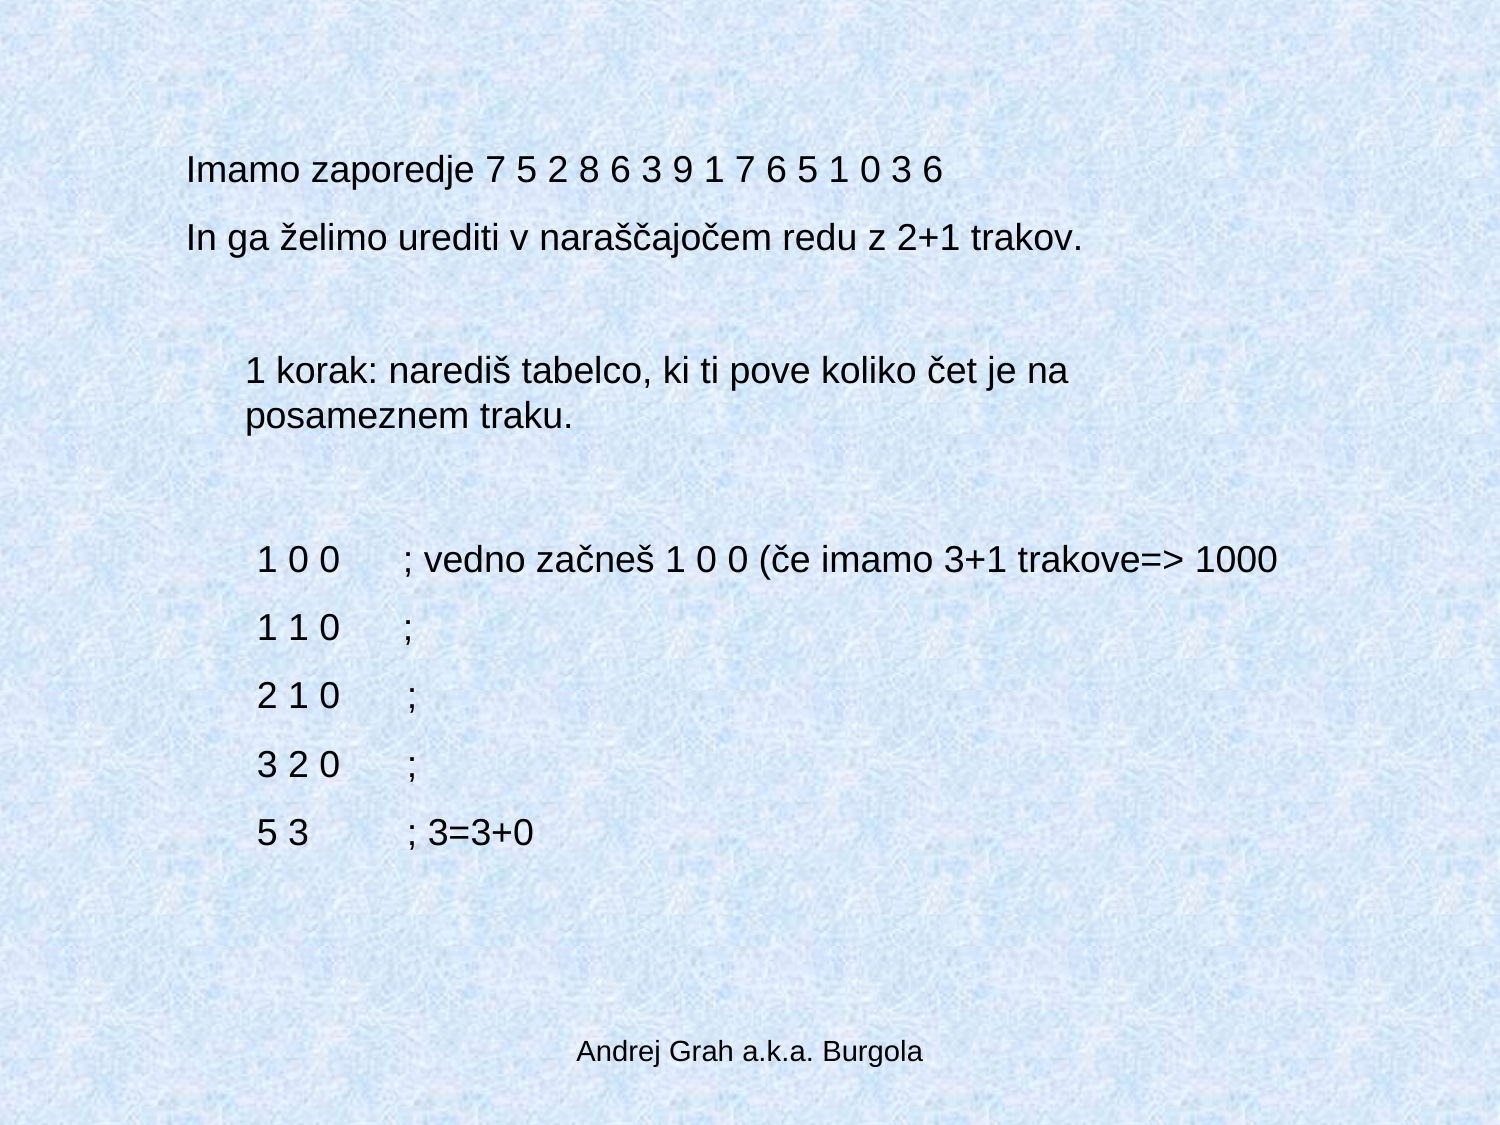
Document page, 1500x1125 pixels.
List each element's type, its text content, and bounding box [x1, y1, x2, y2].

text_box 1 0 0 ; vedno začneš 1 0 0 (če imamo 3+1 trakove=> 1000 1 1 0 ; 2 1 0 ; 3 2 0 ; 5 3 ; 3=3+0 [242, 527, 1400, 930]
text_box Andrej Grah a.k.a. Burgola [512, 1024, 988, 1103]
text_box 1 korak: narediš tabelco, ki ti pove koliko čet je na posameznem traku. [230, 337, 1223, 444]
text_box Imamo zaporedje 7 5 2 8 6 3 9 1 7 6 5 1 0 3 6 In ga želimo urediti v naraščajočem redu z 2+1 trakov. [171, 137, 1223, 267]
picture [0, 0, 1500, 1125]
